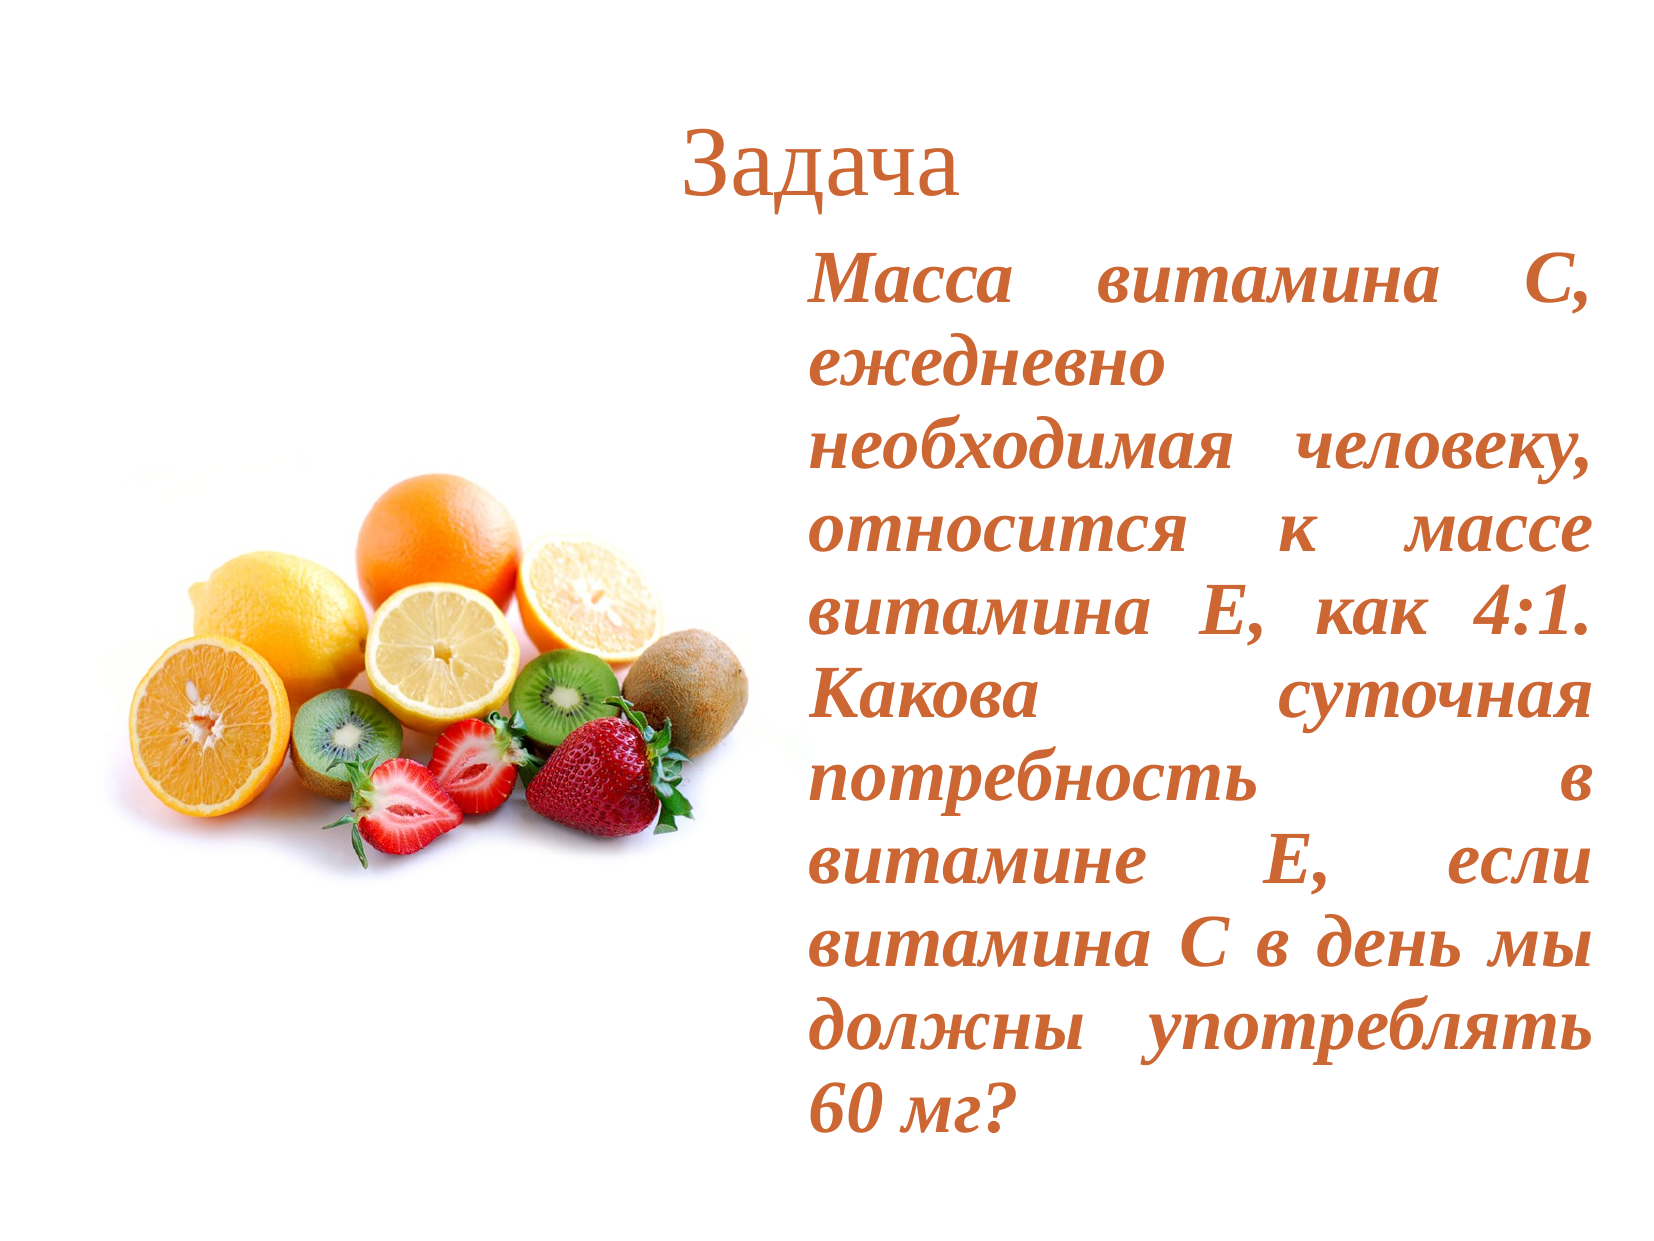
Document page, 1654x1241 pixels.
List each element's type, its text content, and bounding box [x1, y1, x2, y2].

picture [59, 413, 809, 943]
title Задача [76, 58, 1565, 266]
list Масса витамина С, ежедневно необходимая человеку, относится к массе витамина Е, как 4:1. Какова суточная потребность в витамине Е, если витамина С в день мы должны употреблять 60 мг? [738, 236, 1595, 1203]
